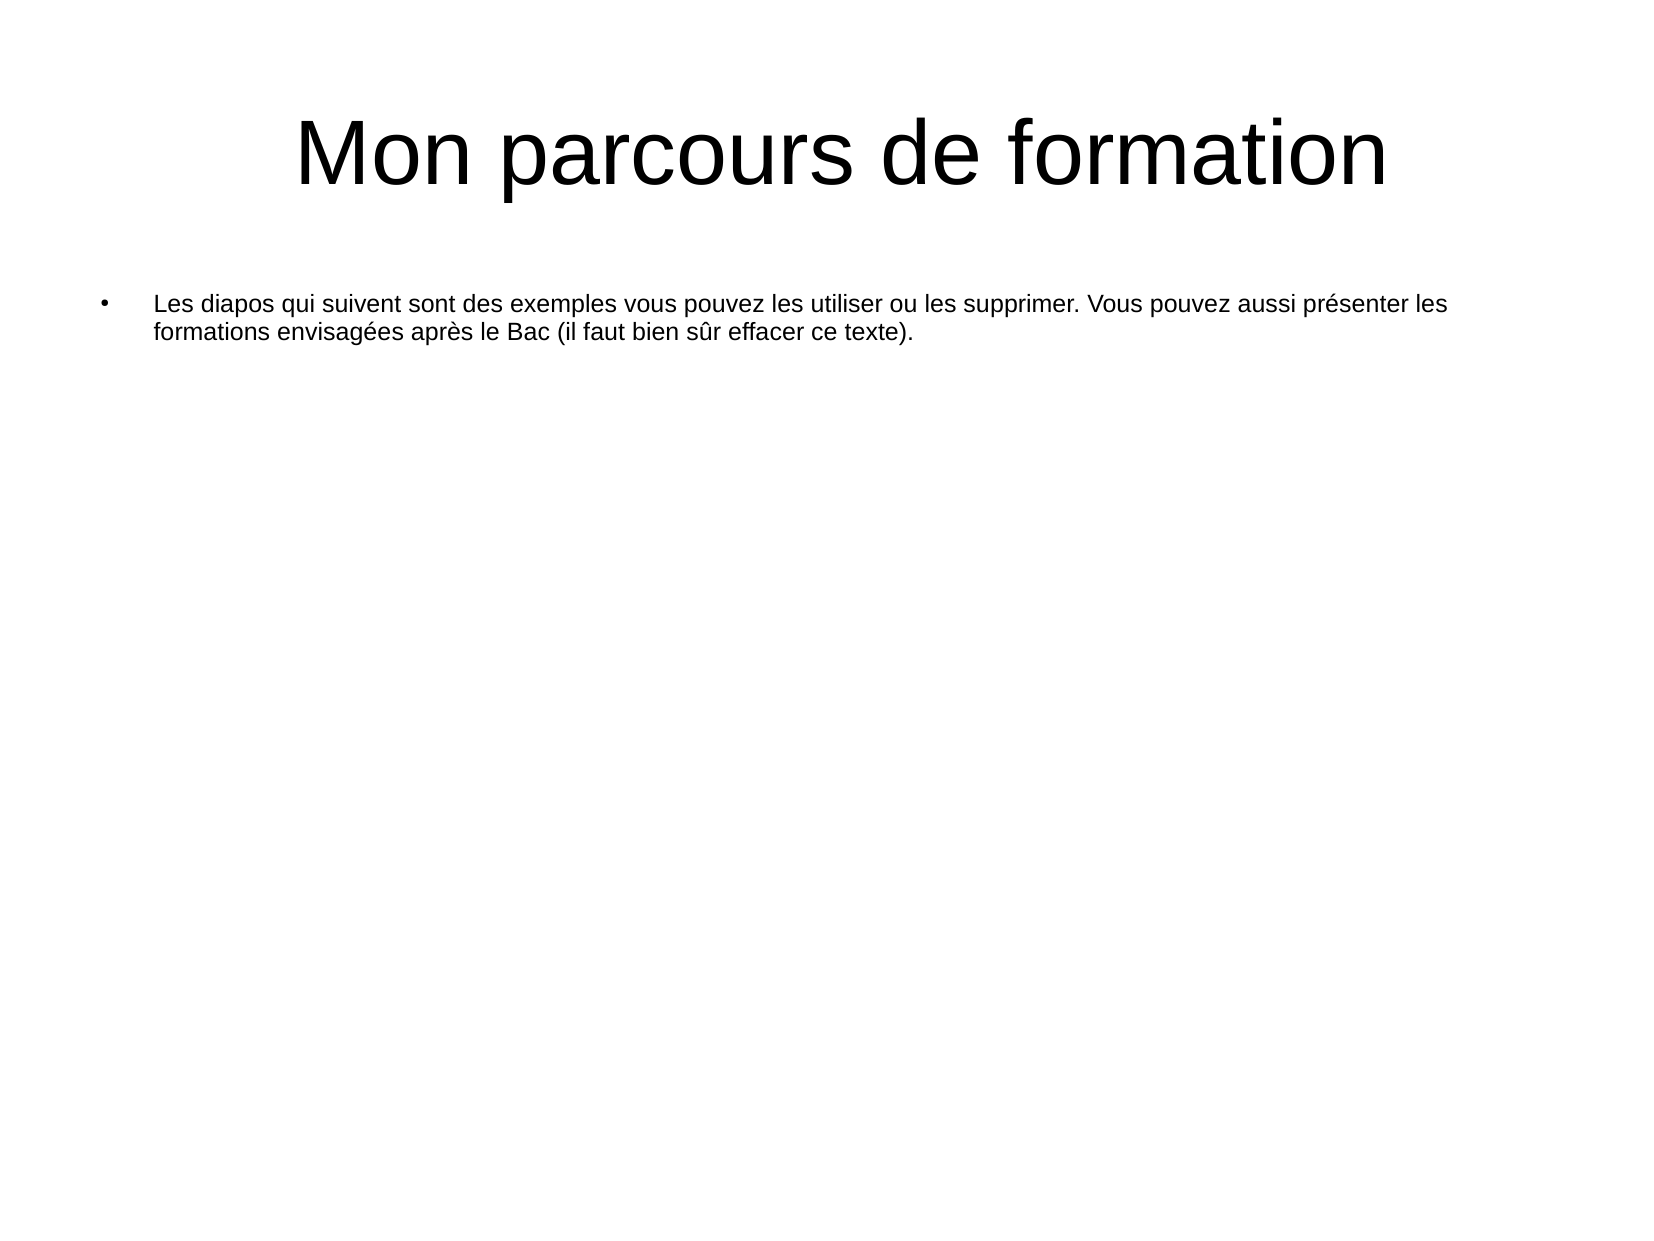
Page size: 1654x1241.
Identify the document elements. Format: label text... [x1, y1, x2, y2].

title Mon parcours de formation [82, 49, 1571, 257]
list Les diapos qui suivent sont des exemples vous pouvez les utiliser ou les supprimer. Vous pouvez aussi présenter les formations envisagées après le Bac (il faut bien sûr effacer ce texte). [82, 290, 1571, 1109]
